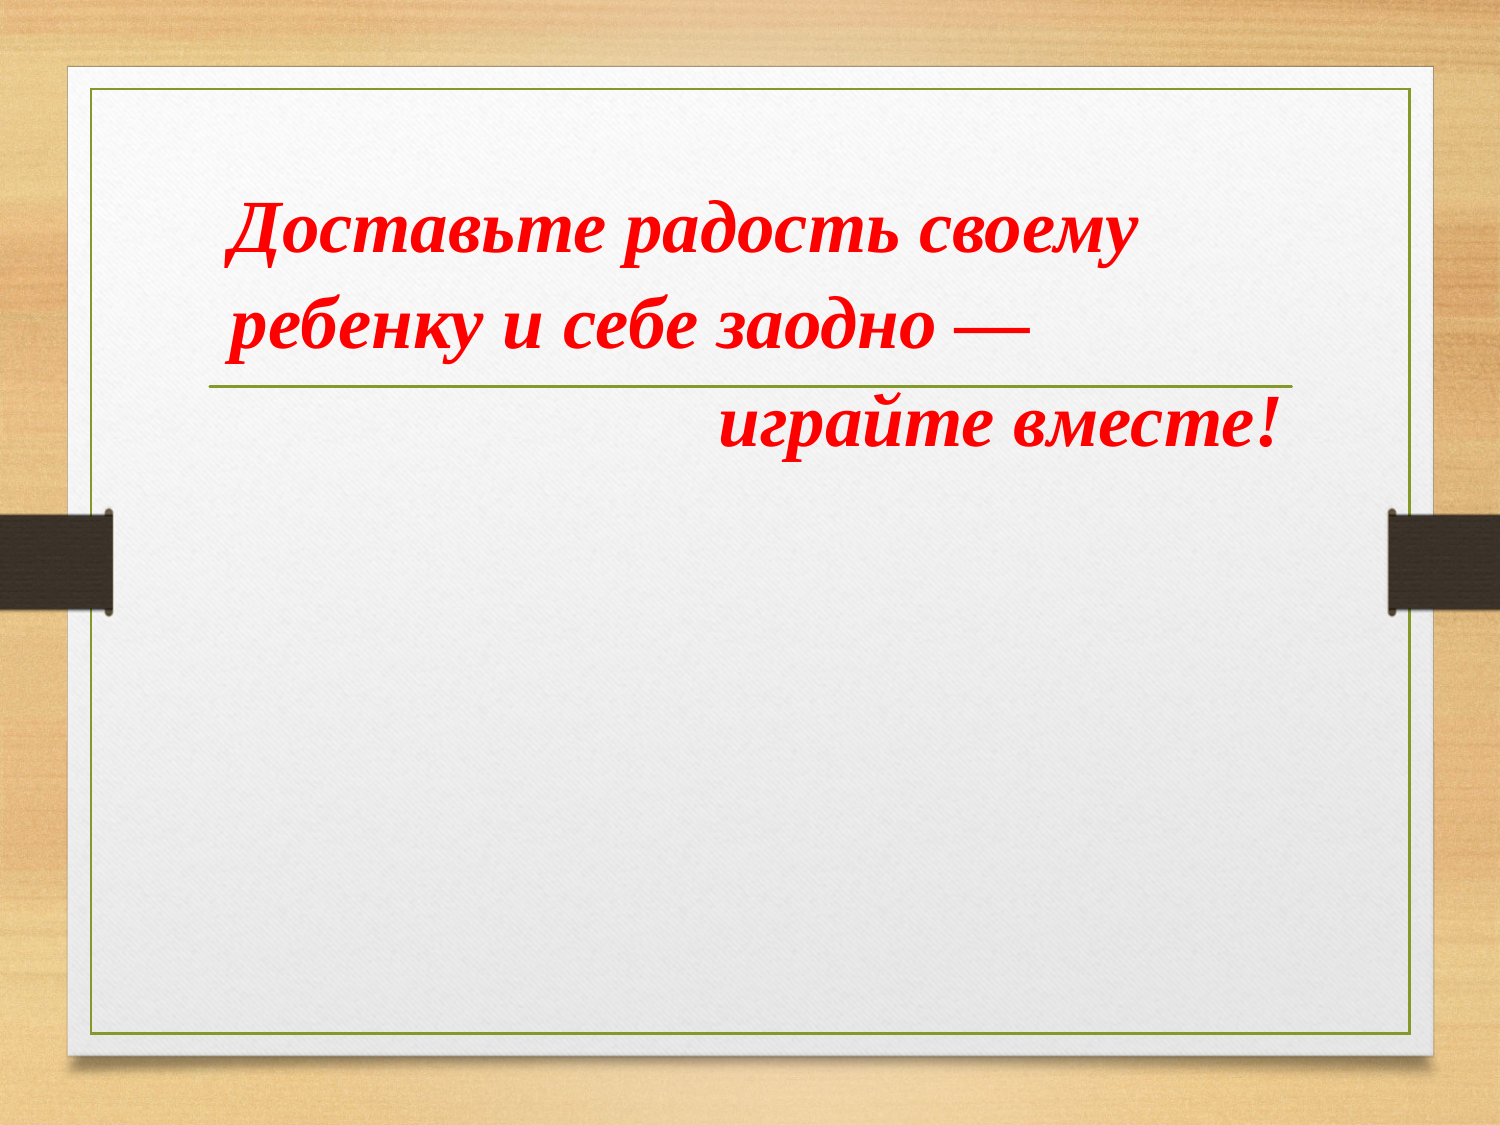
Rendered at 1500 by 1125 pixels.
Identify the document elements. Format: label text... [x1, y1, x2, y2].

text_box Доставьте радость своему ребенку и себе заодно — играйте вместе! [216, 164, 1327, 469]
